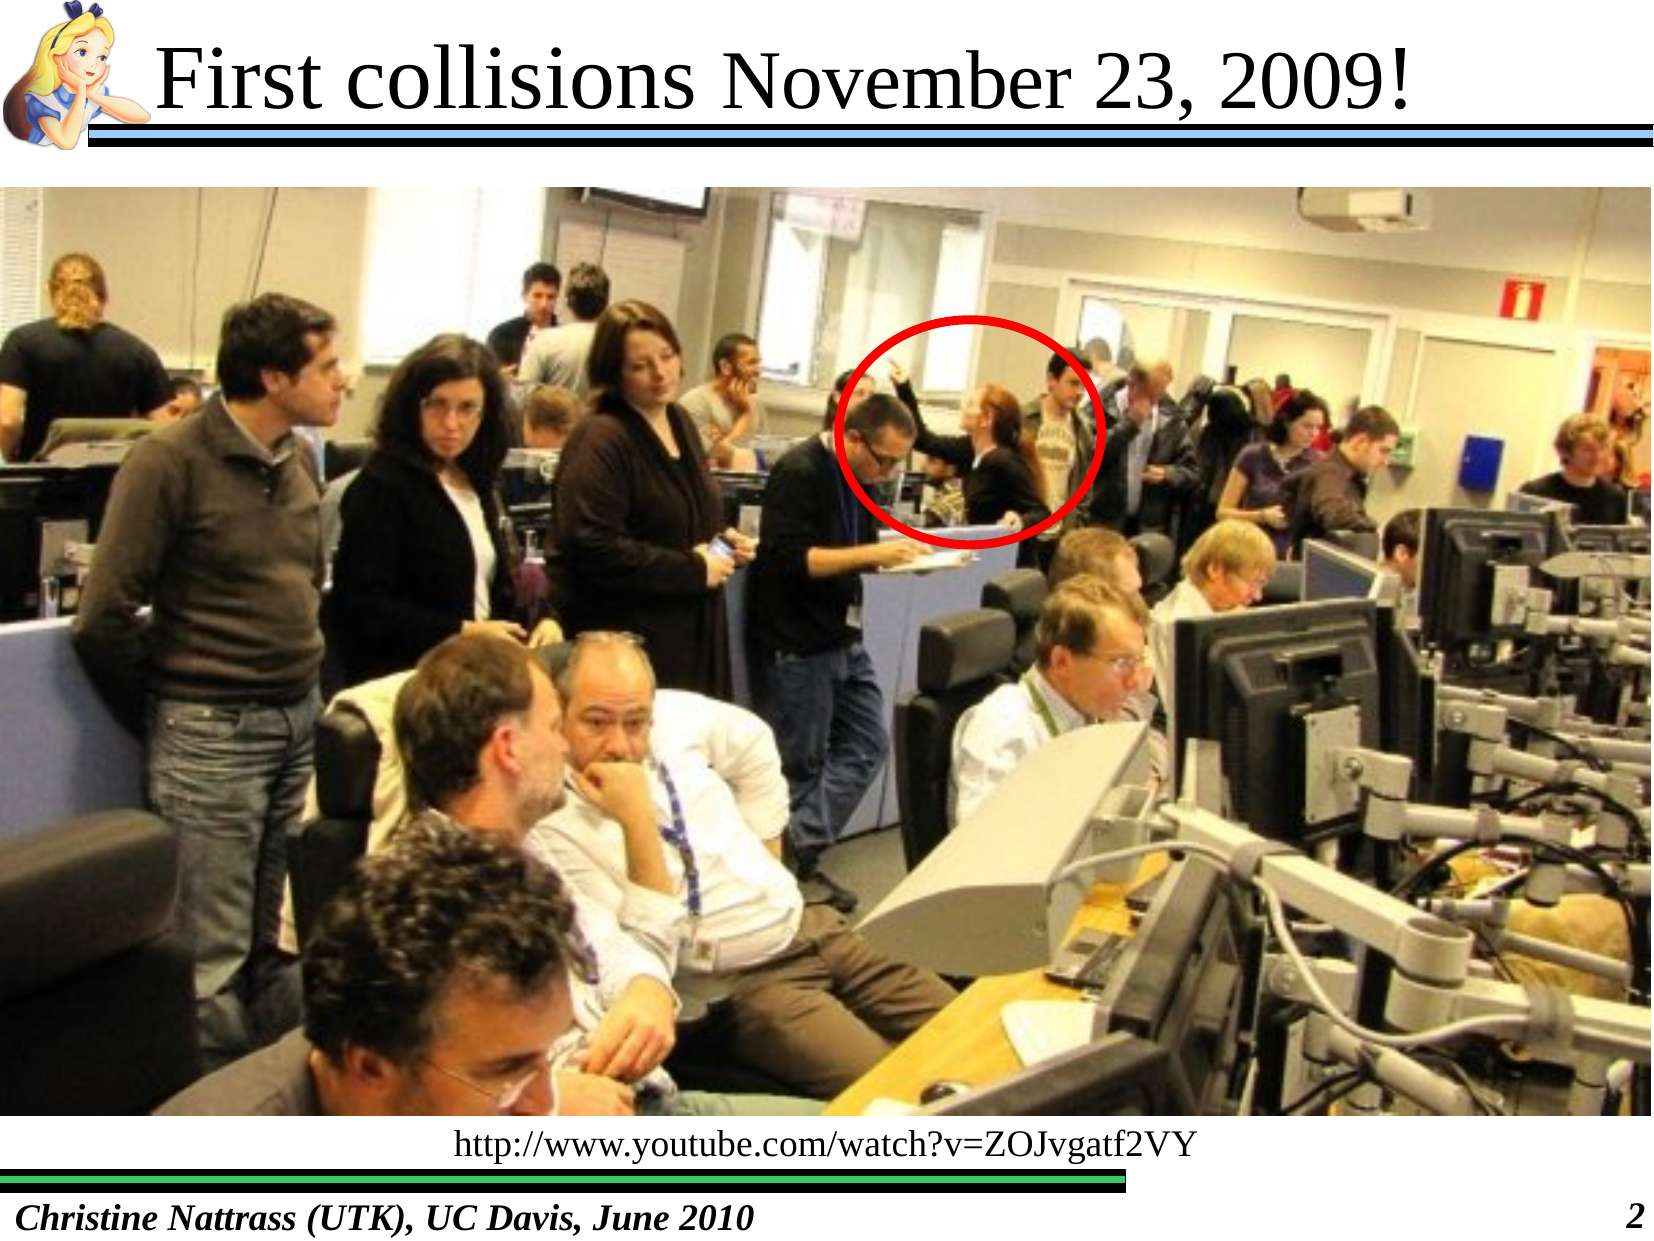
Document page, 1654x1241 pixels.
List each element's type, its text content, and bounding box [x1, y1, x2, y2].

title First collisions November 23, 2009! [41, 15, 1530, 139]
picture [0, 187, 1651, 1116]
text_box http://www.youtube.com/watch?v=ZOJvgatf2VY [0, 1116, 1653, 1173]
picture [3, 0, 151, 150]
